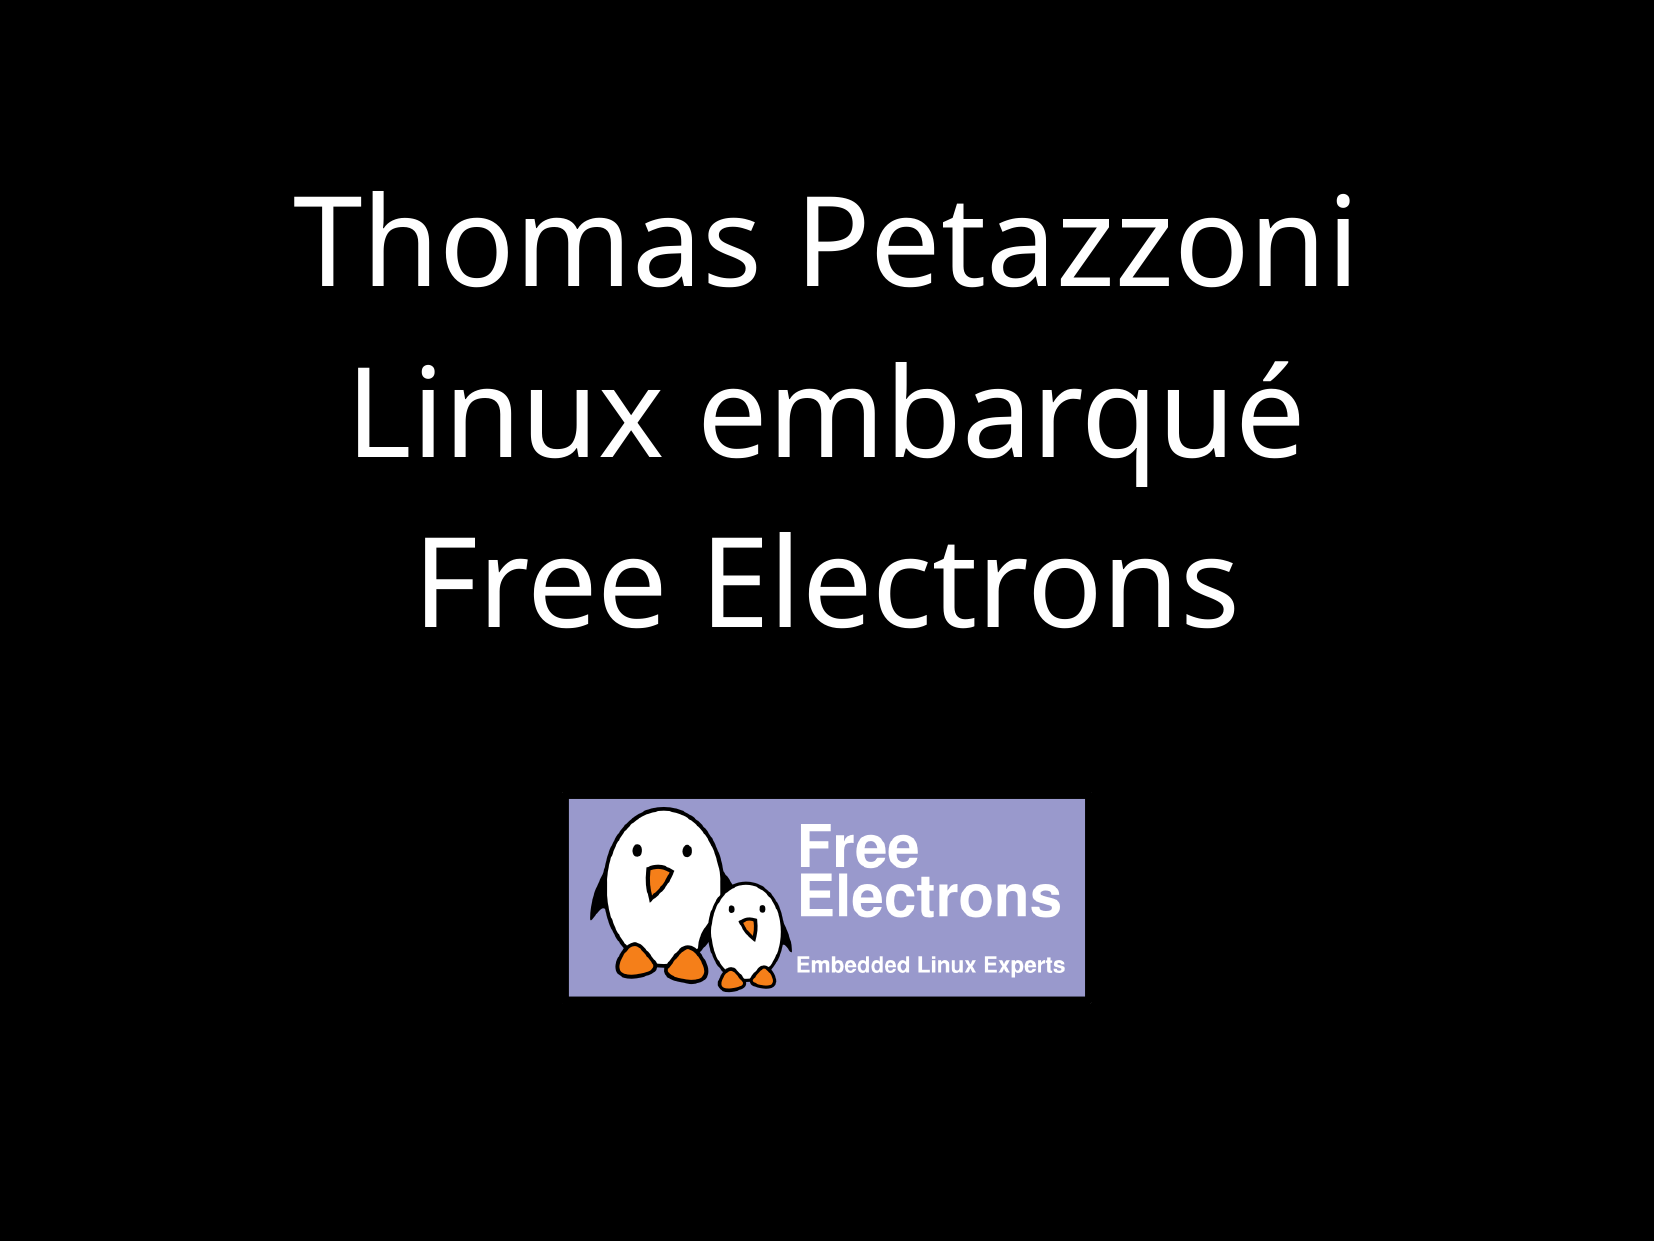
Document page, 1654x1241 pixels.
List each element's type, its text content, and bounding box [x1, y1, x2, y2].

subtitle Thomas Petazzoni Linux embarqué Free Electrons [82, 49, 1571, 1109]
picture [561, 791, 1092, 1004]
